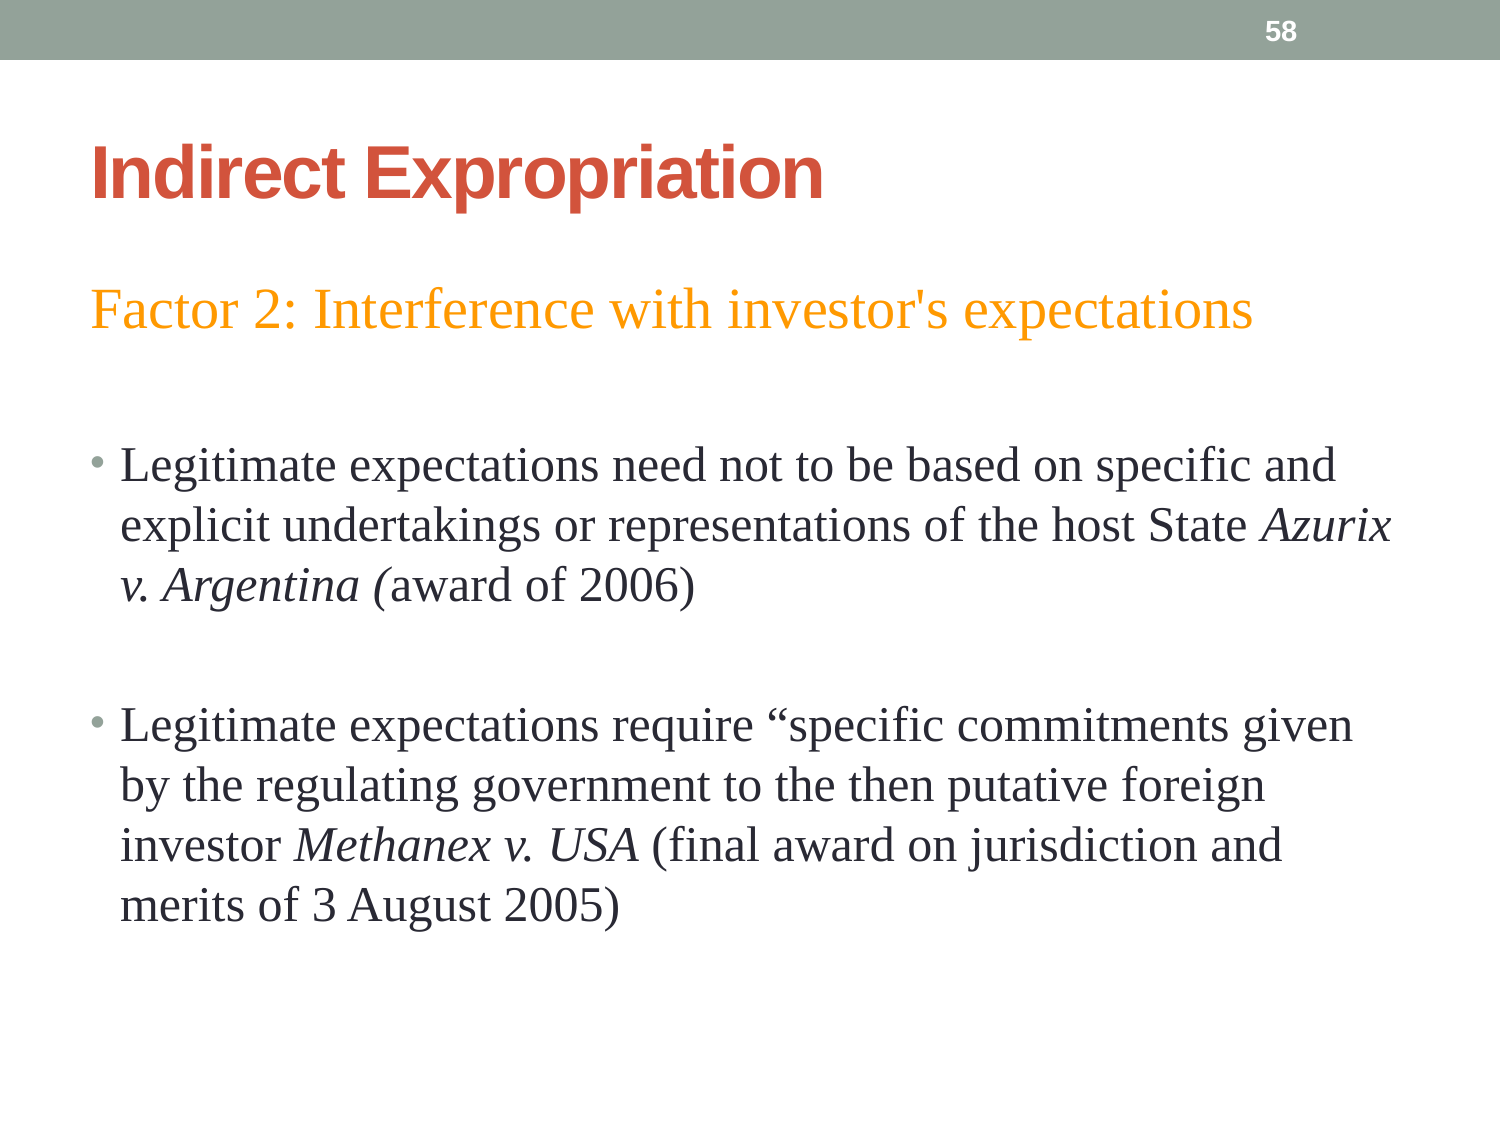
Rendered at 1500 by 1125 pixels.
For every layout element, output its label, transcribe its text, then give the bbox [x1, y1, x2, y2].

slide_number <編號> [1250, 3, 1425, 57]
list Factor 2: Interference with investor's expectations Legitimate expectations need not to be based on specific and explicit undertakings or representations of the host State Azurix v. Argentina (award of 2006) Legitimate expectations require “specific commitments given by the regulating government to the then putative foreign investor Methanex v. USA (final award on jurisdiction and merits of 3 August 2005) [75, 262, 1425, 1063]
title Indirect Expropriation [75, 87, 1425, 250]
